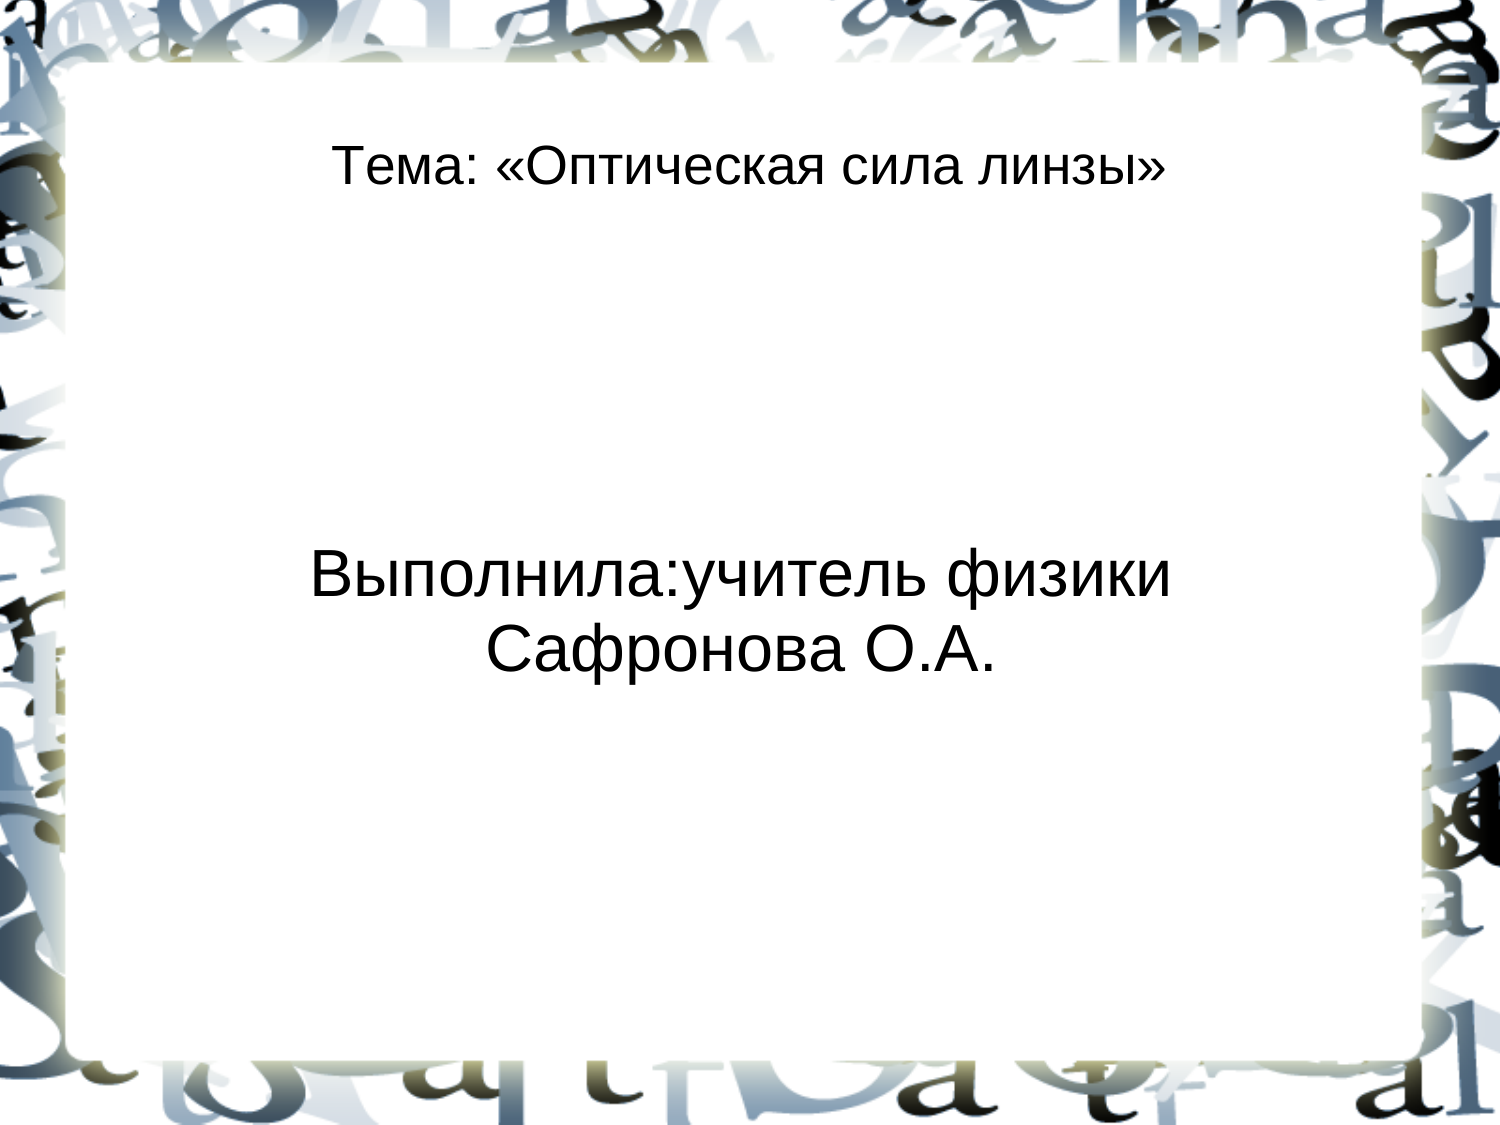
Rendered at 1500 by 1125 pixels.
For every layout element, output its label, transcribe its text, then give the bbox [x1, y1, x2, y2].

picture [0, 0, 1500, 1125]
title Тема: «Оптическая сила линзы» [75, 71, 1425, 260]
subtitle Выполнила:учитель физики Сафронова О.А. [96, 284, 1388, 938]
